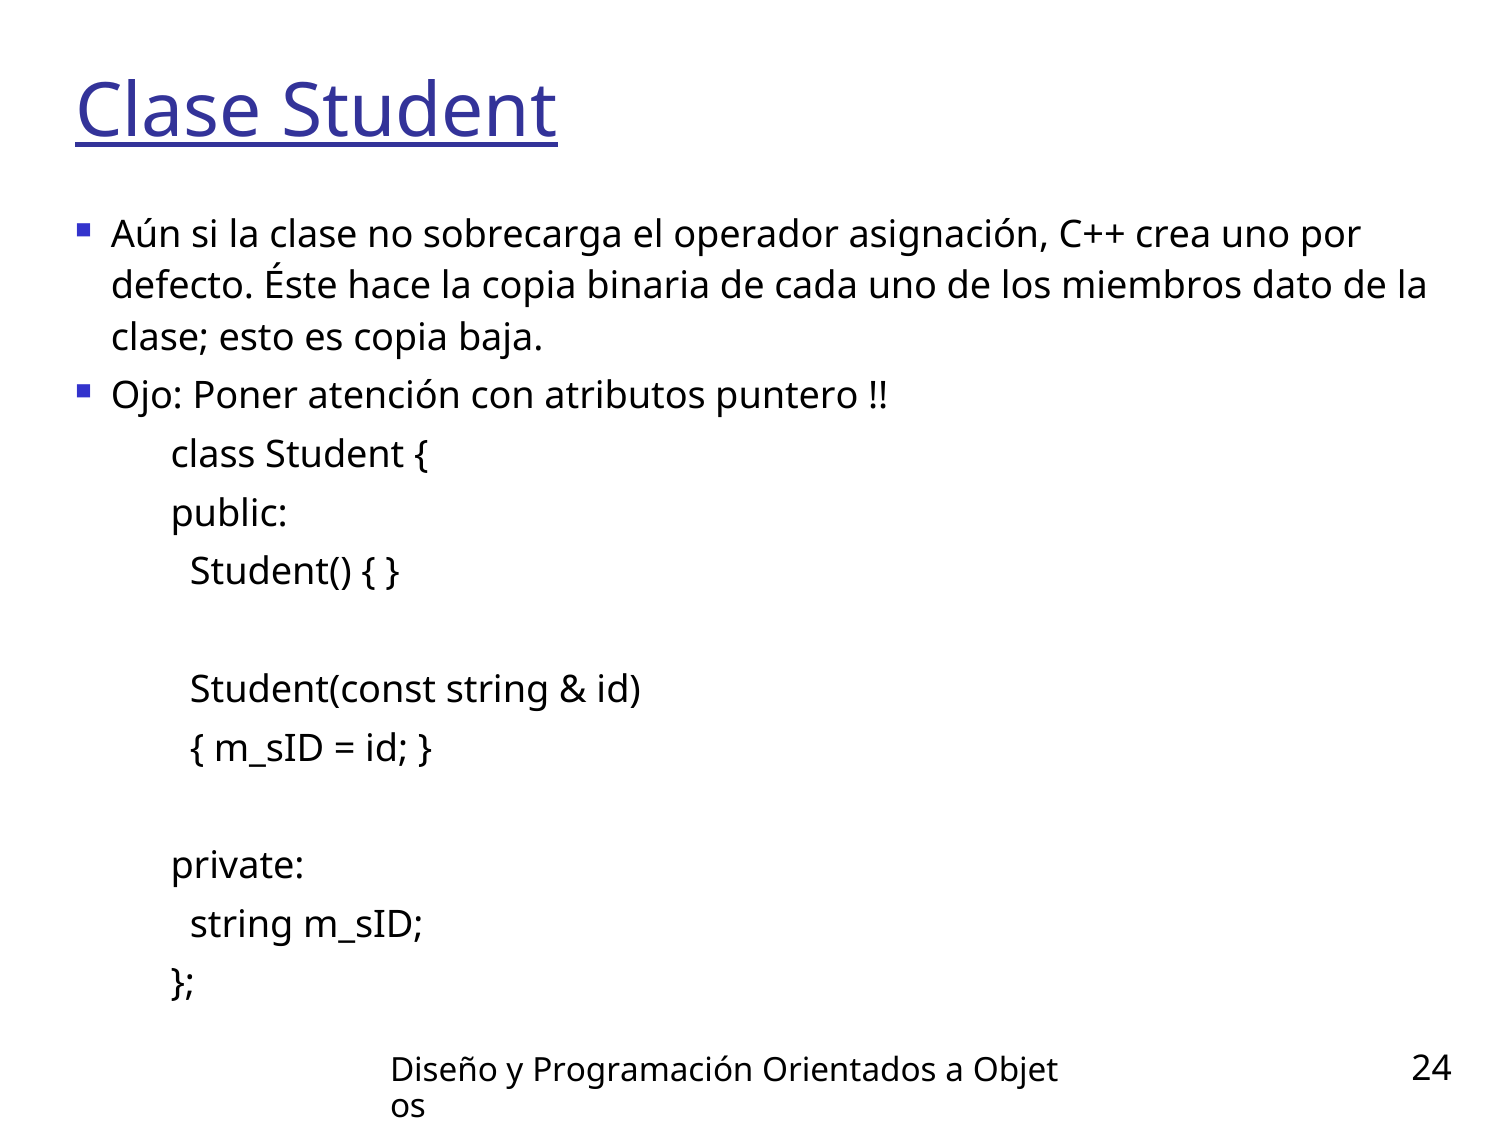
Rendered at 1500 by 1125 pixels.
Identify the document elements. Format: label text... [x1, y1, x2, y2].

list Aún si la clase no sobrecarga el operador asignación, C++ crea uno por defecto. Éste hace la copia binaria de cada uno de los miembros dato de la clase; esto es copia baja. Ojo: Poner atención con atributos puntero !! class Student { public: Student() { } Student(const string & id)‏ { m_sID = id; } private: string m_sID; }; [75, 207, 1462, 1013]
title Clase Student [75, 25, 1466, 188]
